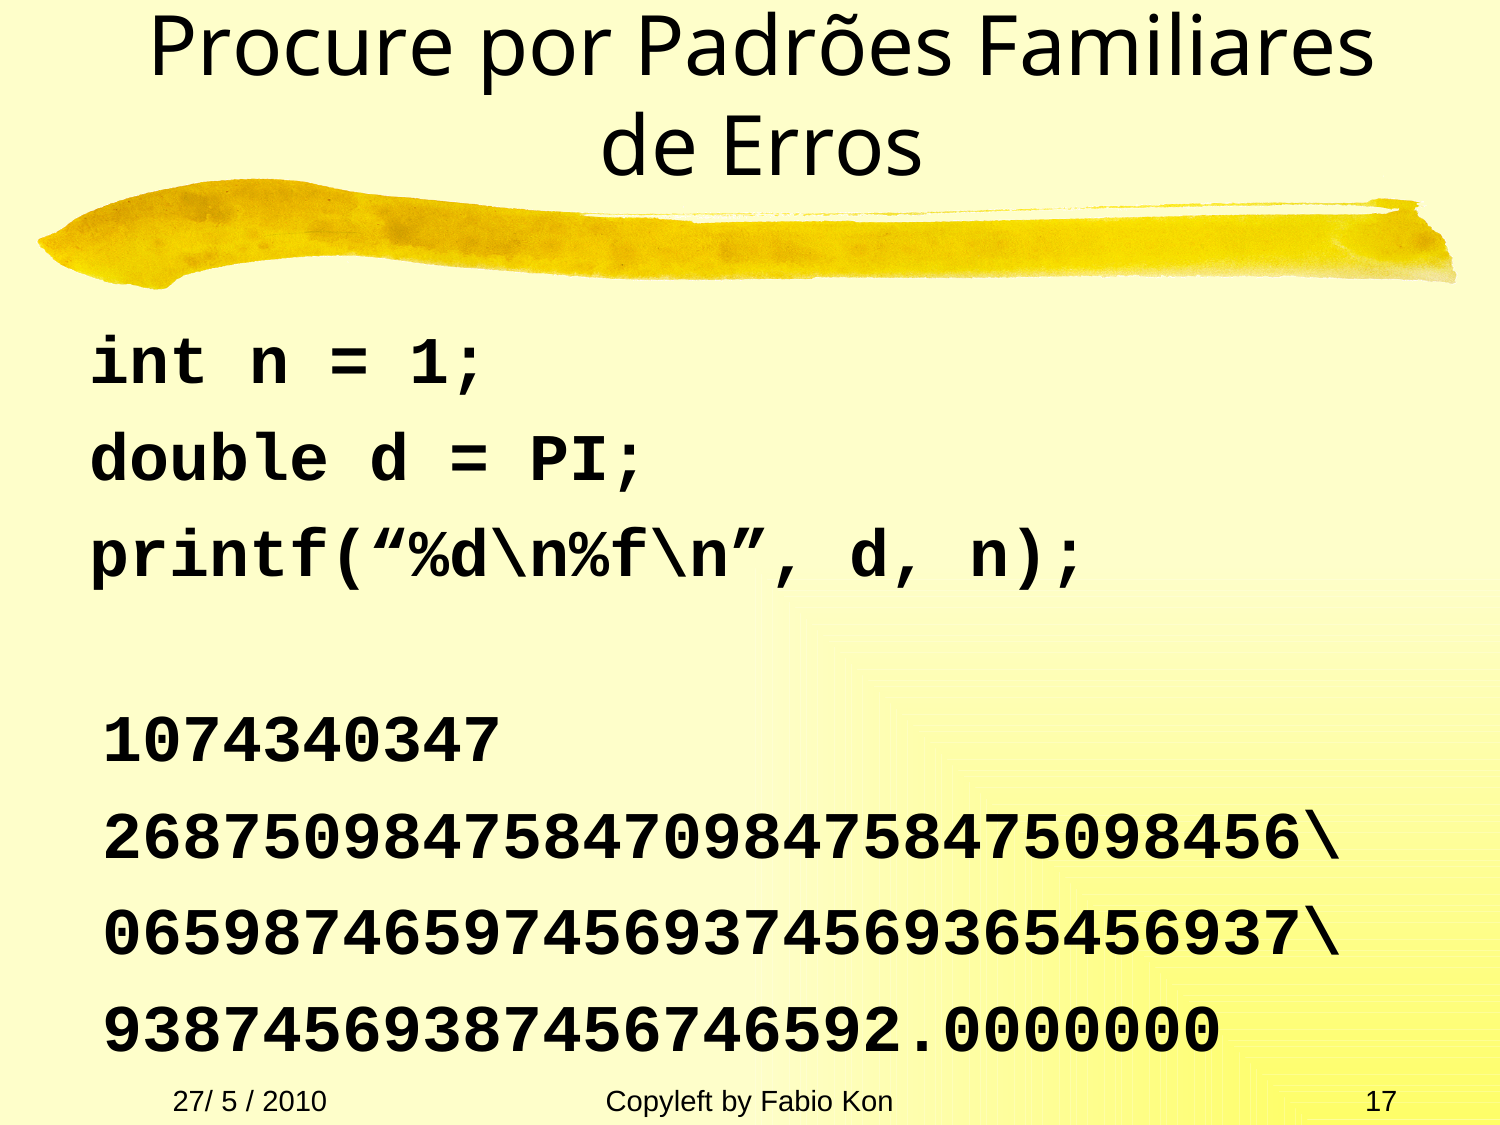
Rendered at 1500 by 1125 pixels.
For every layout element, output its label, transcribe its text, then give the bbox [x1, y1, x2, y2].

text_box 1074340347 268750984758470984758475098456\ 065987465974569374569365456937\ 93874569387456746592.0000000 [87, 687, 1430, 1025]
list int n = 1; double d = PI; printf(“%d\n%f\n”, d, n); [74, 309, 1417, 598]
title Procure por Padrões Familiares de Erros [125, 0, 1401, 200]
picture [24, 174, 1463, 297]
